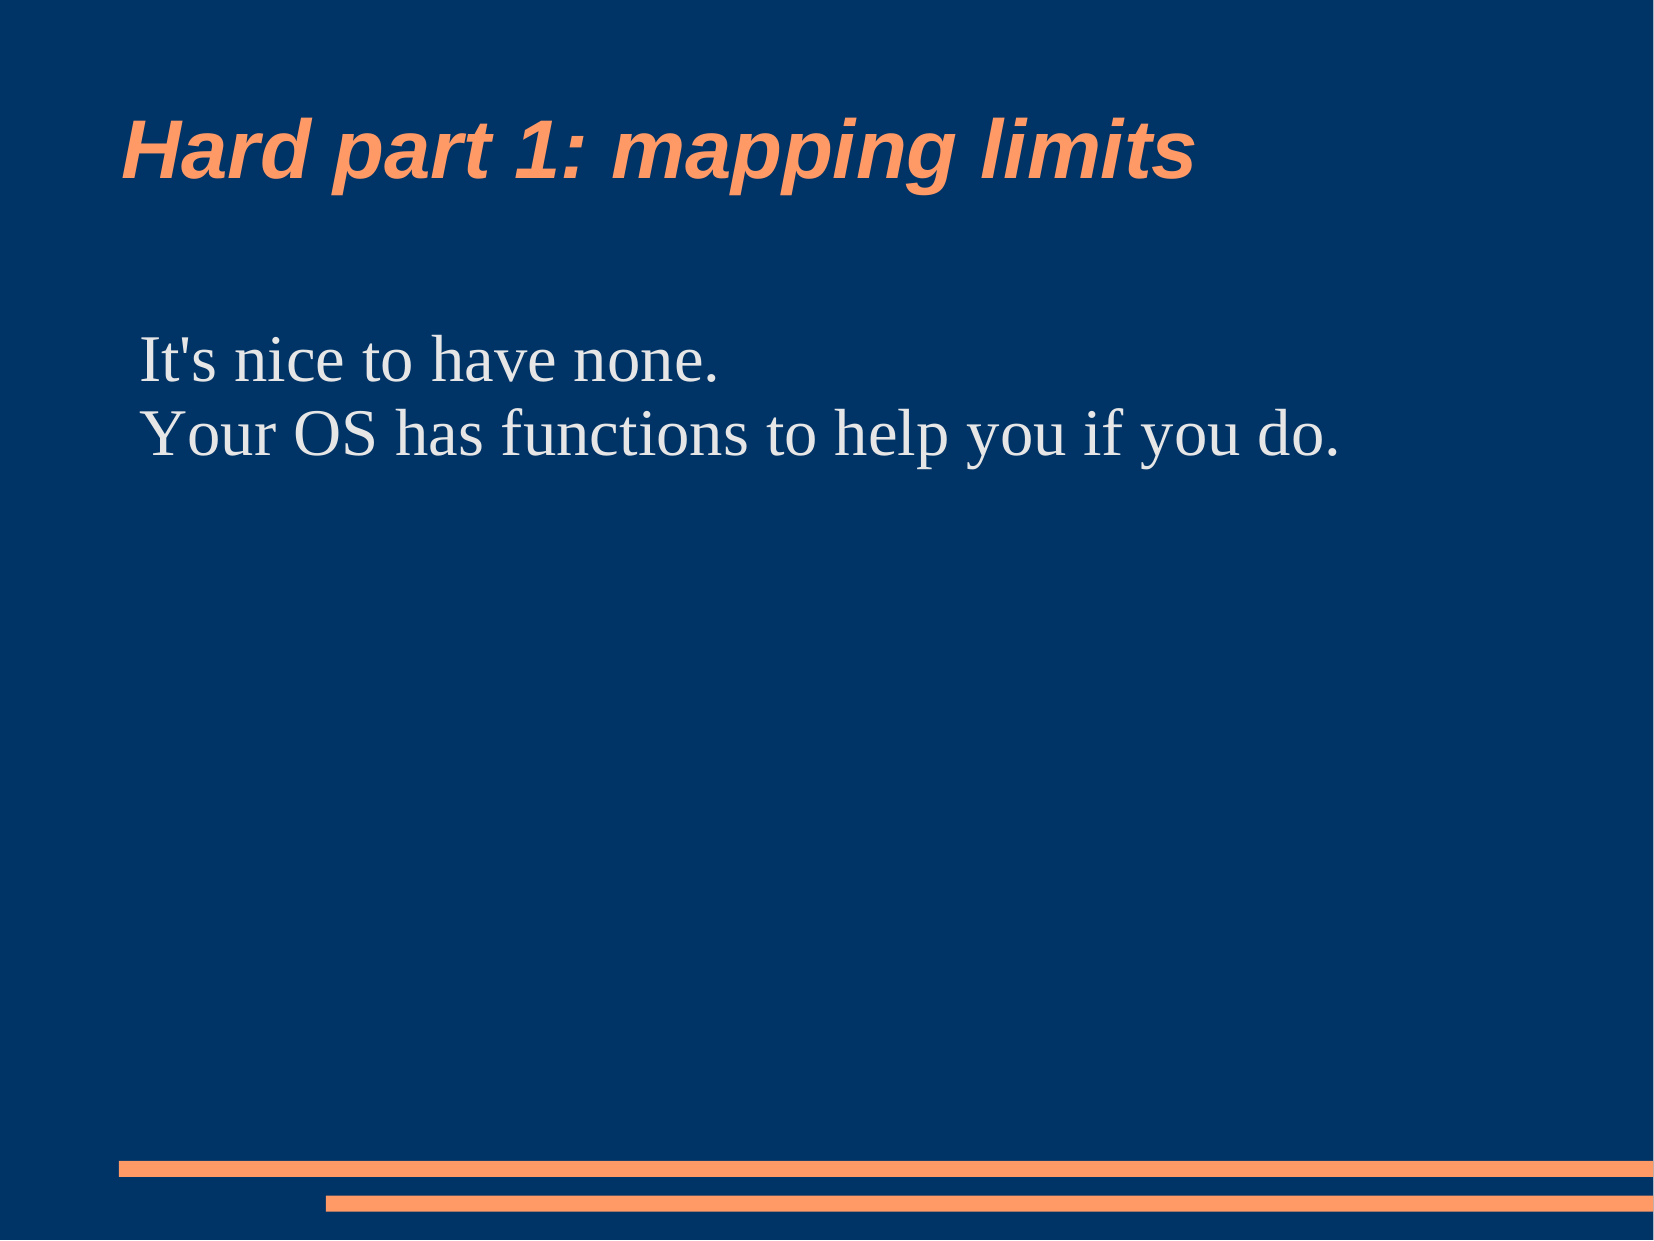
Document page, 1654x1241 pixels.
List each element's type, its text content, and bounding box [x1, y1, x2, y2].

title Hard part 1: mapping limits [121, 53, 1534, 247]
list It's nice to have none. Your OS has functions to help you if you do. [121, 322, 1561, 1118]
